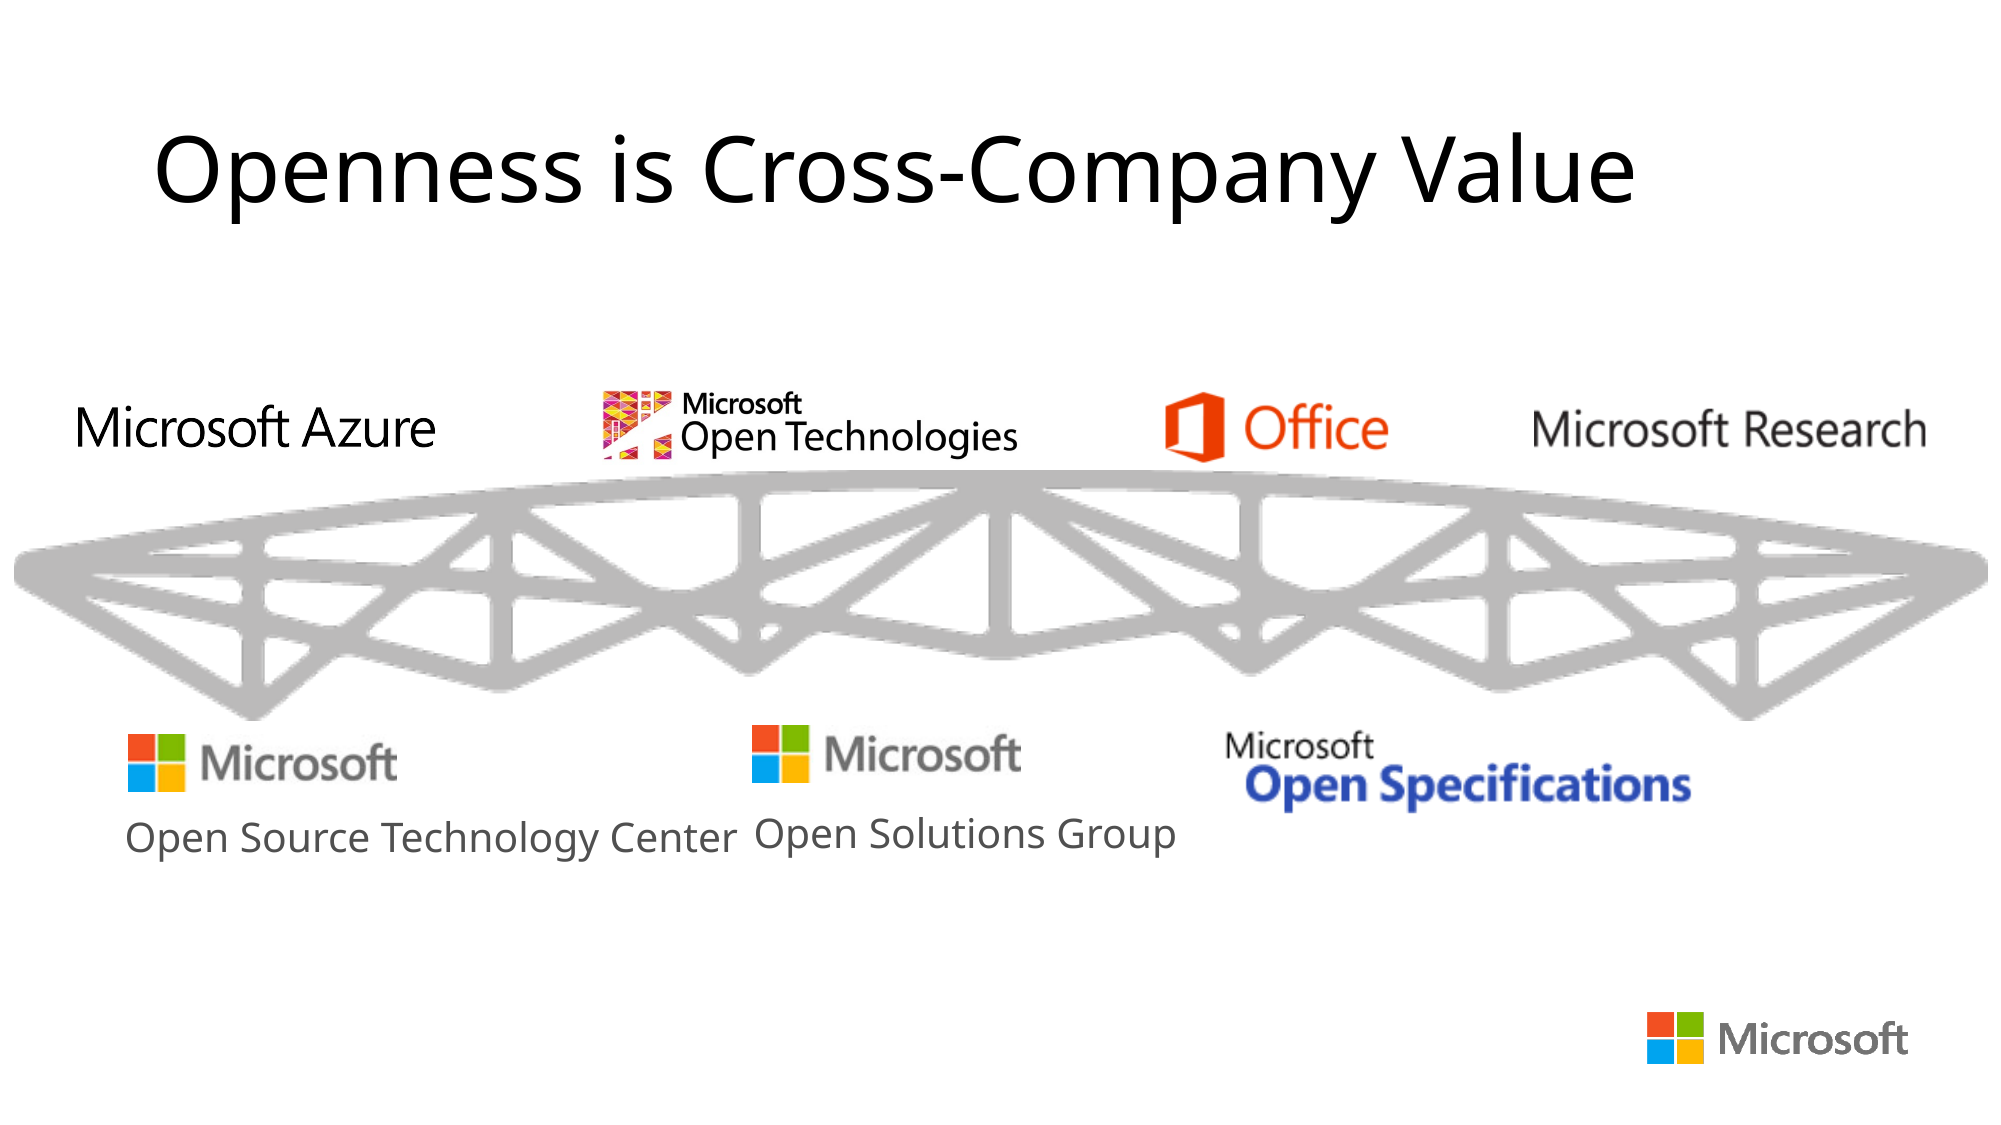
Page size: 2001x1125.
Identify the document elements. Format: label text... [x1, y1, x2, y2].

picture [752, 725, 1021, 783]
picture [1224, 724, 1714, 816]
picture [14, 338, 1988, 721]
picture [1534, 404, 1932, 451]
title Openness is Cross-Company Value [137, 59, 1863, 278]
text_box Open Solutions Group [739, 800, 1262, 864]
picture [128, 734, 397, 792]
picture [602, 390, 1021, 465]
text_box Open Source Technology Center [110, 804, 820, 868]
